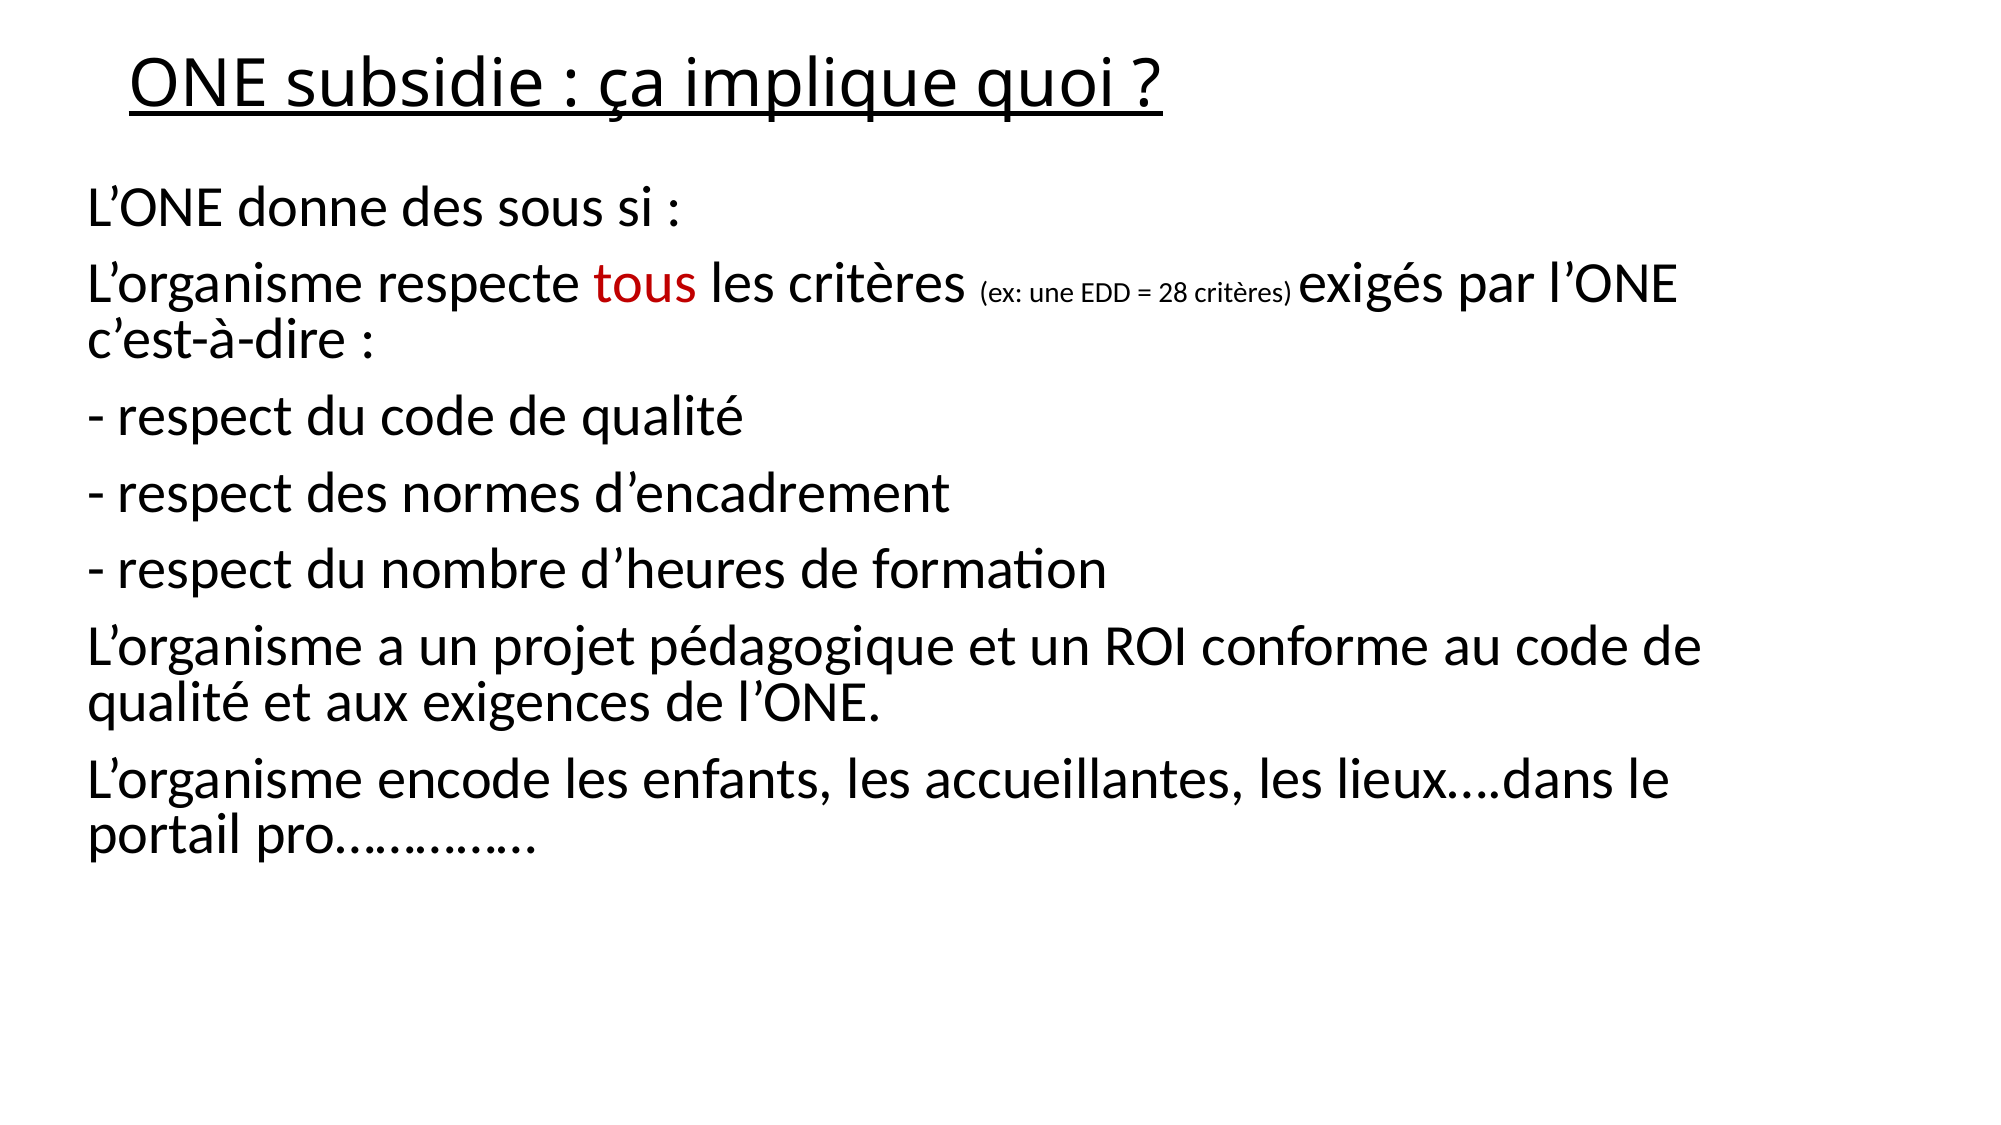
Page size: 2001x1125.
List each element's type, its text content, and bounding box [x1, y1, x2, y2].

list L’ONE donne des sous si : L’organisme respecte tous les critères (ex: une EDD = 28 critères) exigés par l’ONE c’est-à-dire : - respect du code de qualité - respect des normes d’encadrement - respect du nombre d’heures de formation L’organisme a un projet pédagogique et un ROI conforme au code de qualité et aux exigences de l’ONE. L’organisme encode les enfants, les accueillantes, les lieux….dans le portail pro…………… [72, 173, 1798, 901]
title ONE subsidie : ça implique quoi ? [113, 38, 1839, 211]
